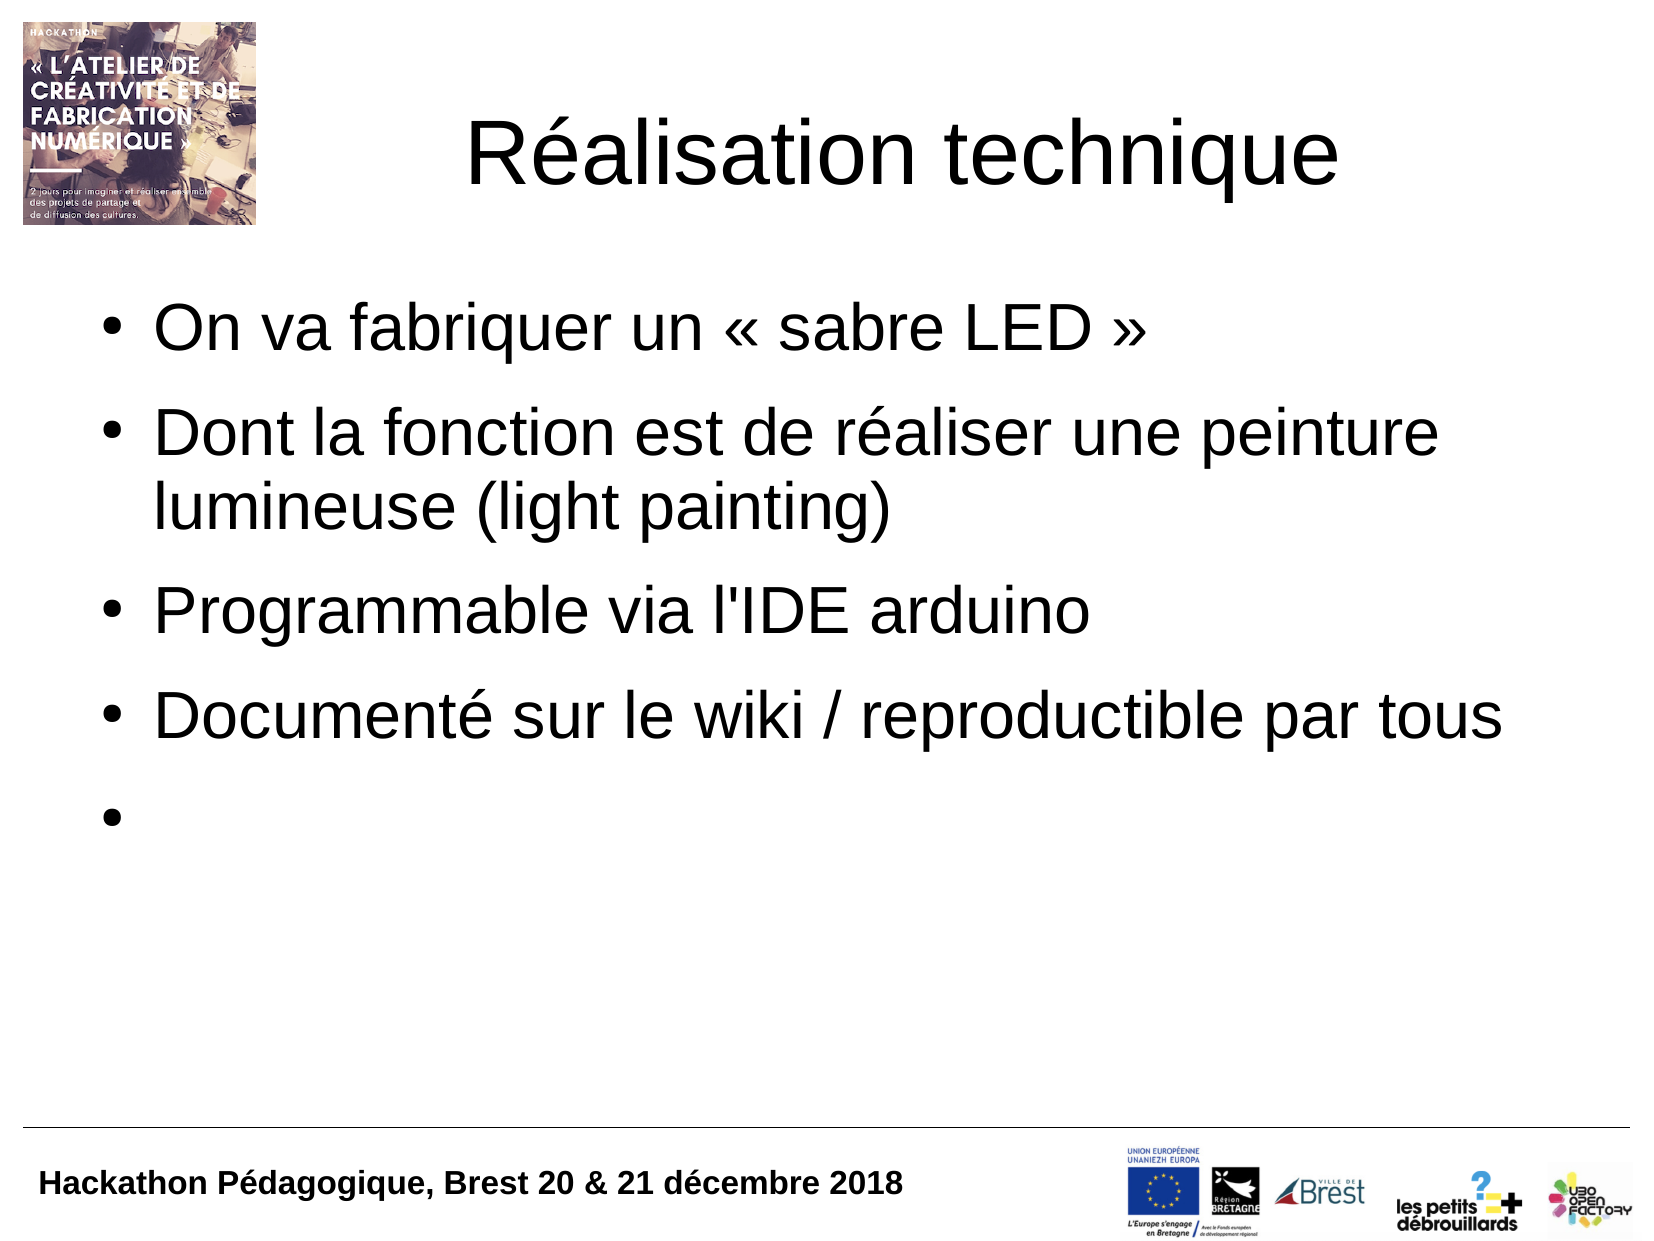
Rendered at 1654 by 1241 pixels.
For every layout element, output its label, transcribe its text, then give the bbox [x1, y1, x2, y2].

title Réalisation technique [236, 49, 1571, 257]
text_box Hackathon Pédagogique, Brest 20 & 21 décembre 2018 [23, 1157, 945, 1211]
list On va fabriquer un « sabre LED » Dont la fonction est de réaliser une peinture lumineuse (light painting) Programmable via l'IDE arduino Documenté sur le wiki / reproductible par tous [82, 290, 1571, 1109]
picture [1120, 1137, 1642, 1241]
picture [23, 22, 256, 225]
